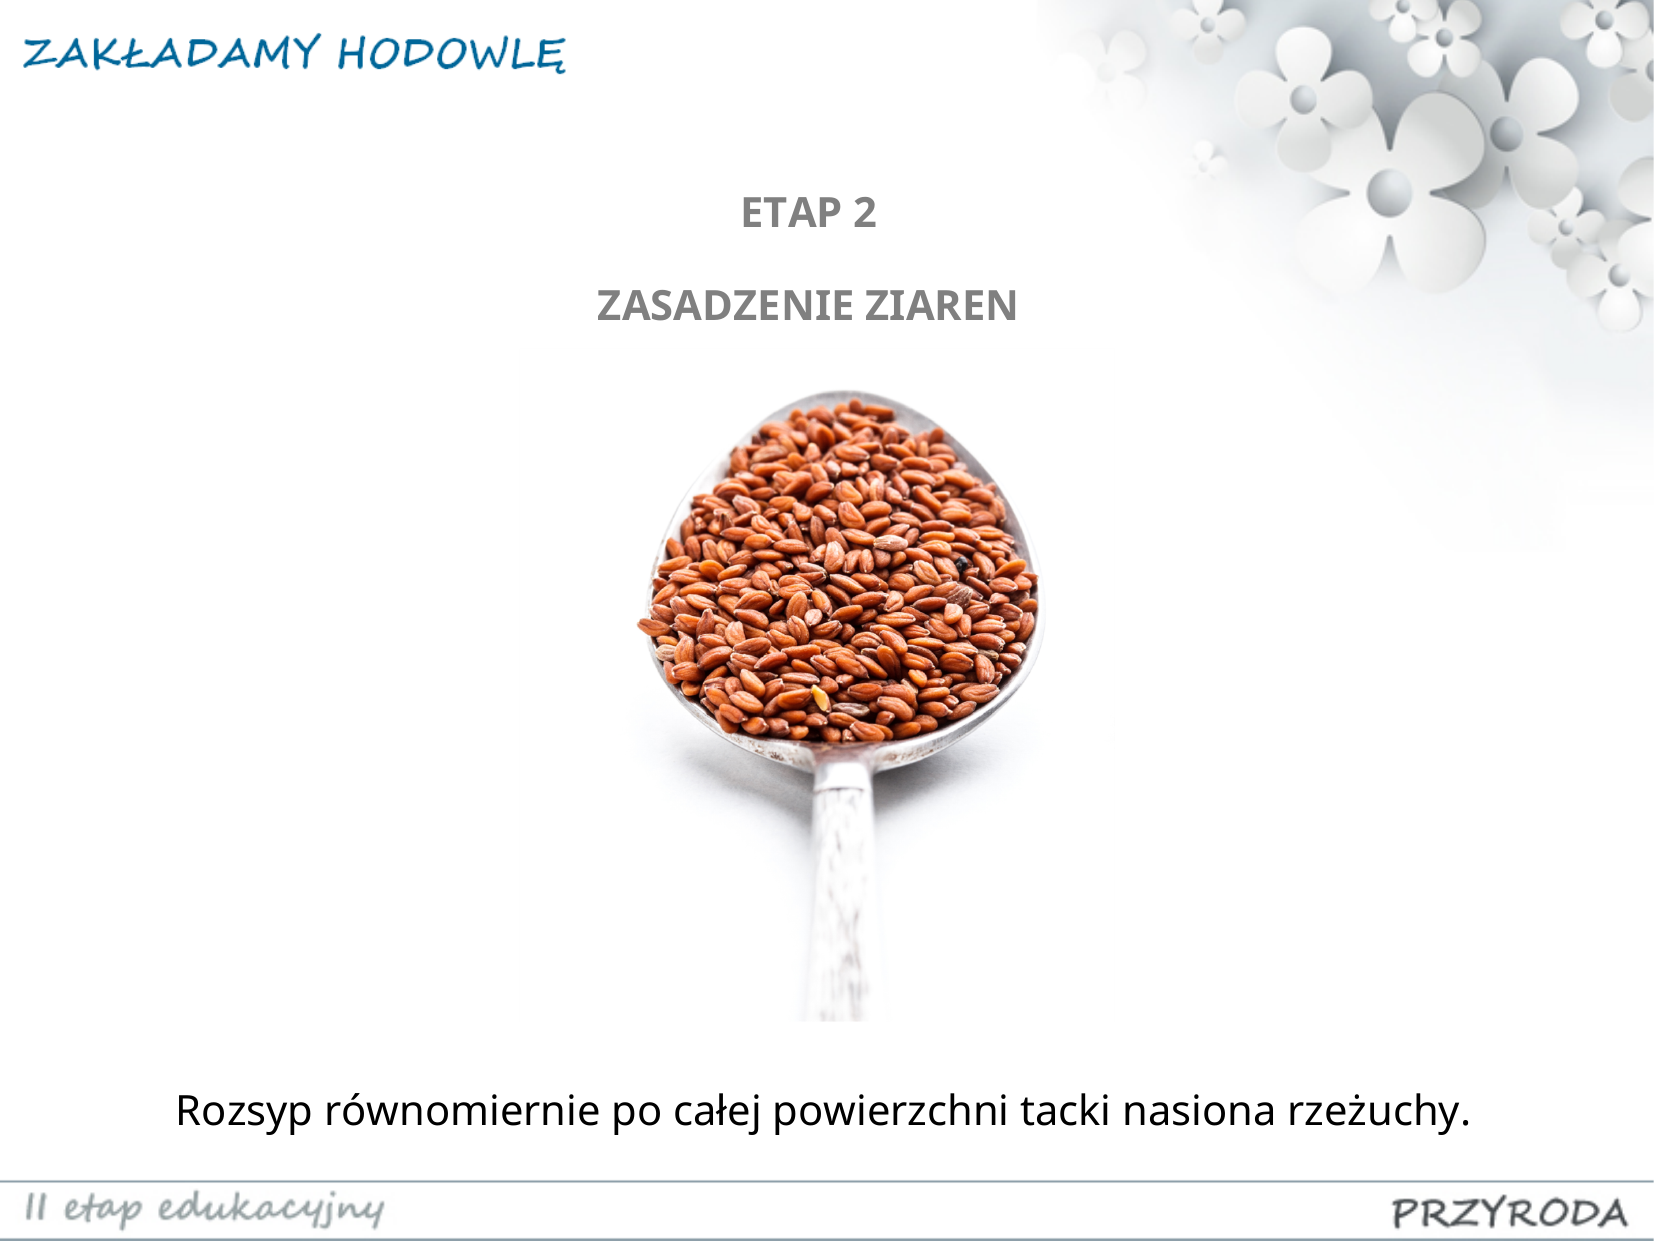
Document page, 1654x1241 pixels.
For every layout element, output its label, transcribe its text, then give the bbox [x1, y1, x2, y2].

chart [11, 17, 590, 99]
text_box Rozsyp równomiernie po całej powierzchni tacki nasiona rzeżuchy. [129, 1080, 1518, 1142]
picture [0, 0, 1654, 1241]
text_box ETAP 2 ZASADZENIE ZIAREN [425, 183, 1194, 245]
